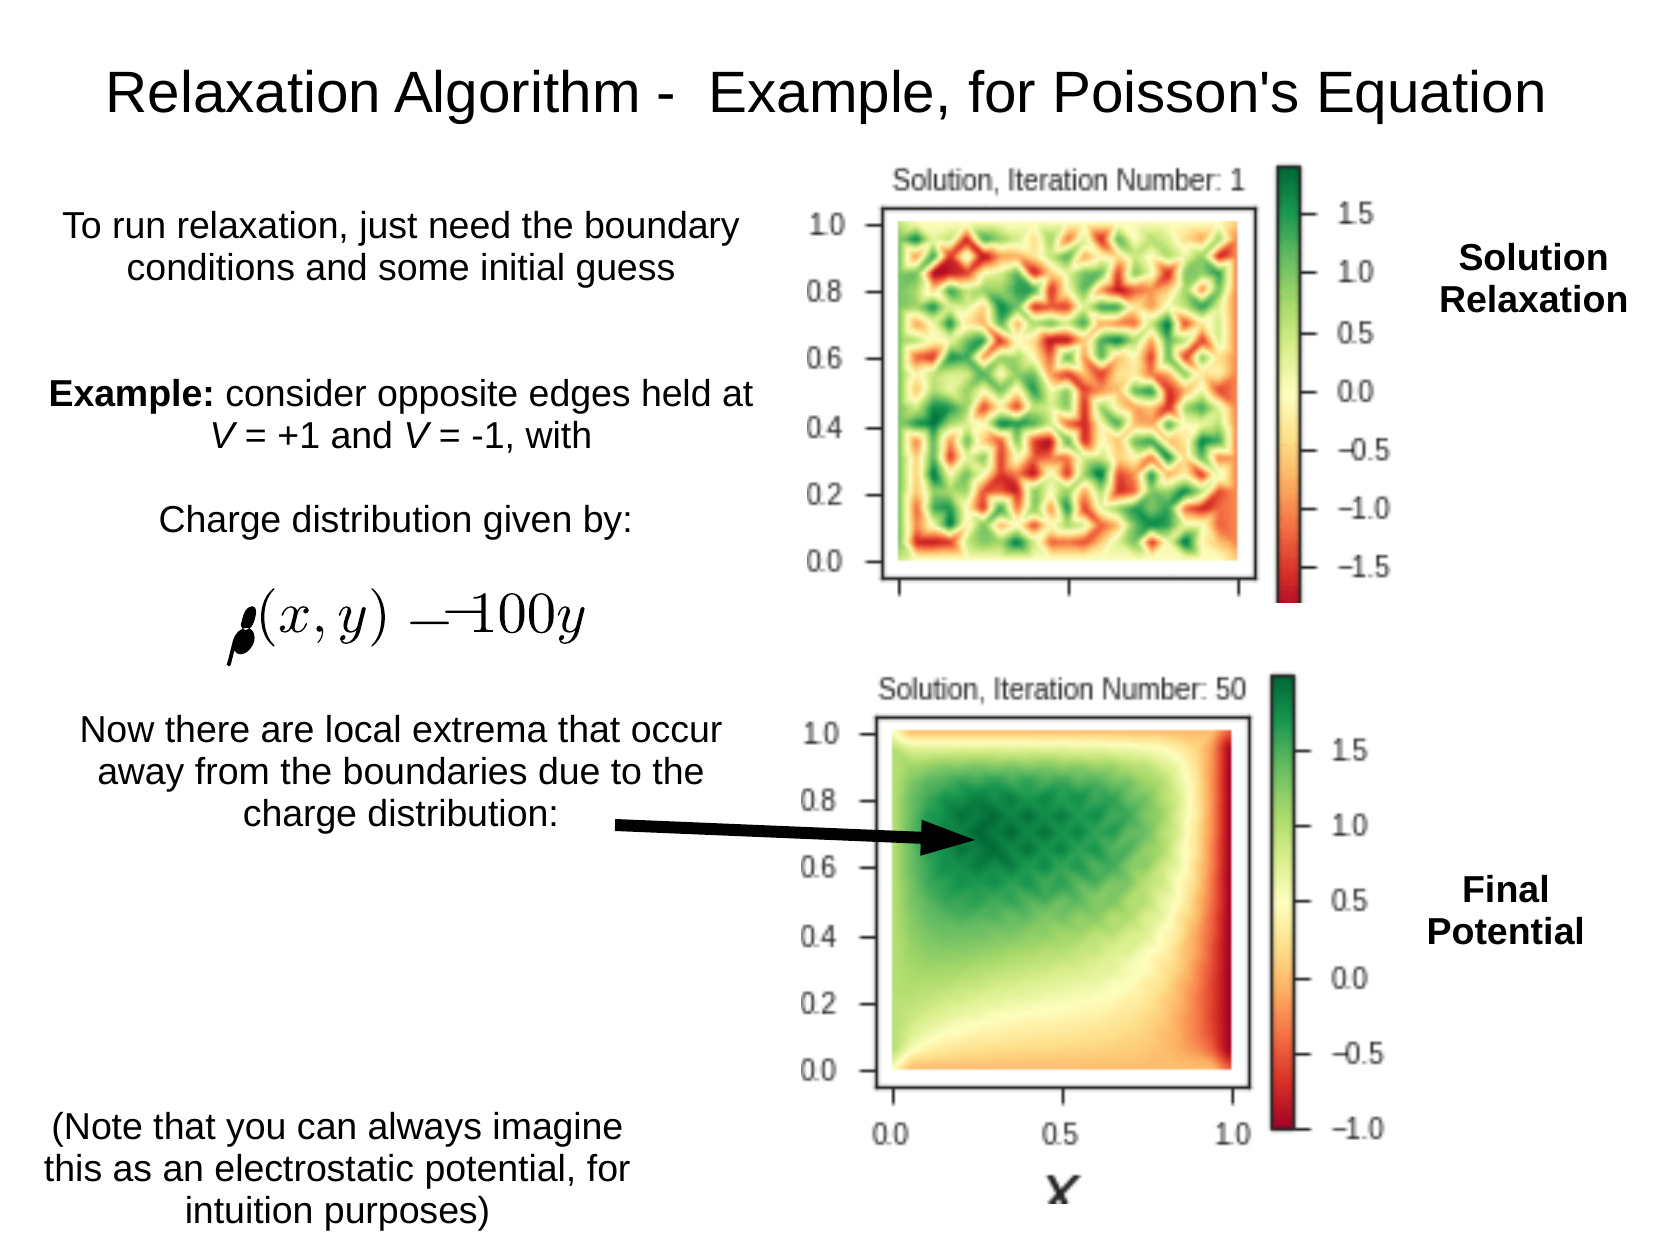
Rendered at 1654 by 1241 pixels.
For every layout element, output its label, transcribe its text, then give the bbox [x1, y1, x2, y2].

text_box [225, 588, 587, 667]
text_box Final Potential [1410, 861, 1602, 961]
picture [801, 136, 1408, 1204]
text_box (Note that you can always imagine this as an electrostatic potential, for intuition purposes) [15, 1098, 661, 1239]
text_box To run relaxation, just need the boundary conditions and some initial guess Example: consider opposite edges held at V = +1 and V = -1, with Charge distribution given by: Now there are local extrema that occur away from the boundaries due to the charge distribution: [25, 196, 776, 926]
text_box Solution Relaxation [1418, 229, 1650, 329]
title Relaxation Algorithm - Example, for Poisson's Equation [82, 49, 1571, 136]
